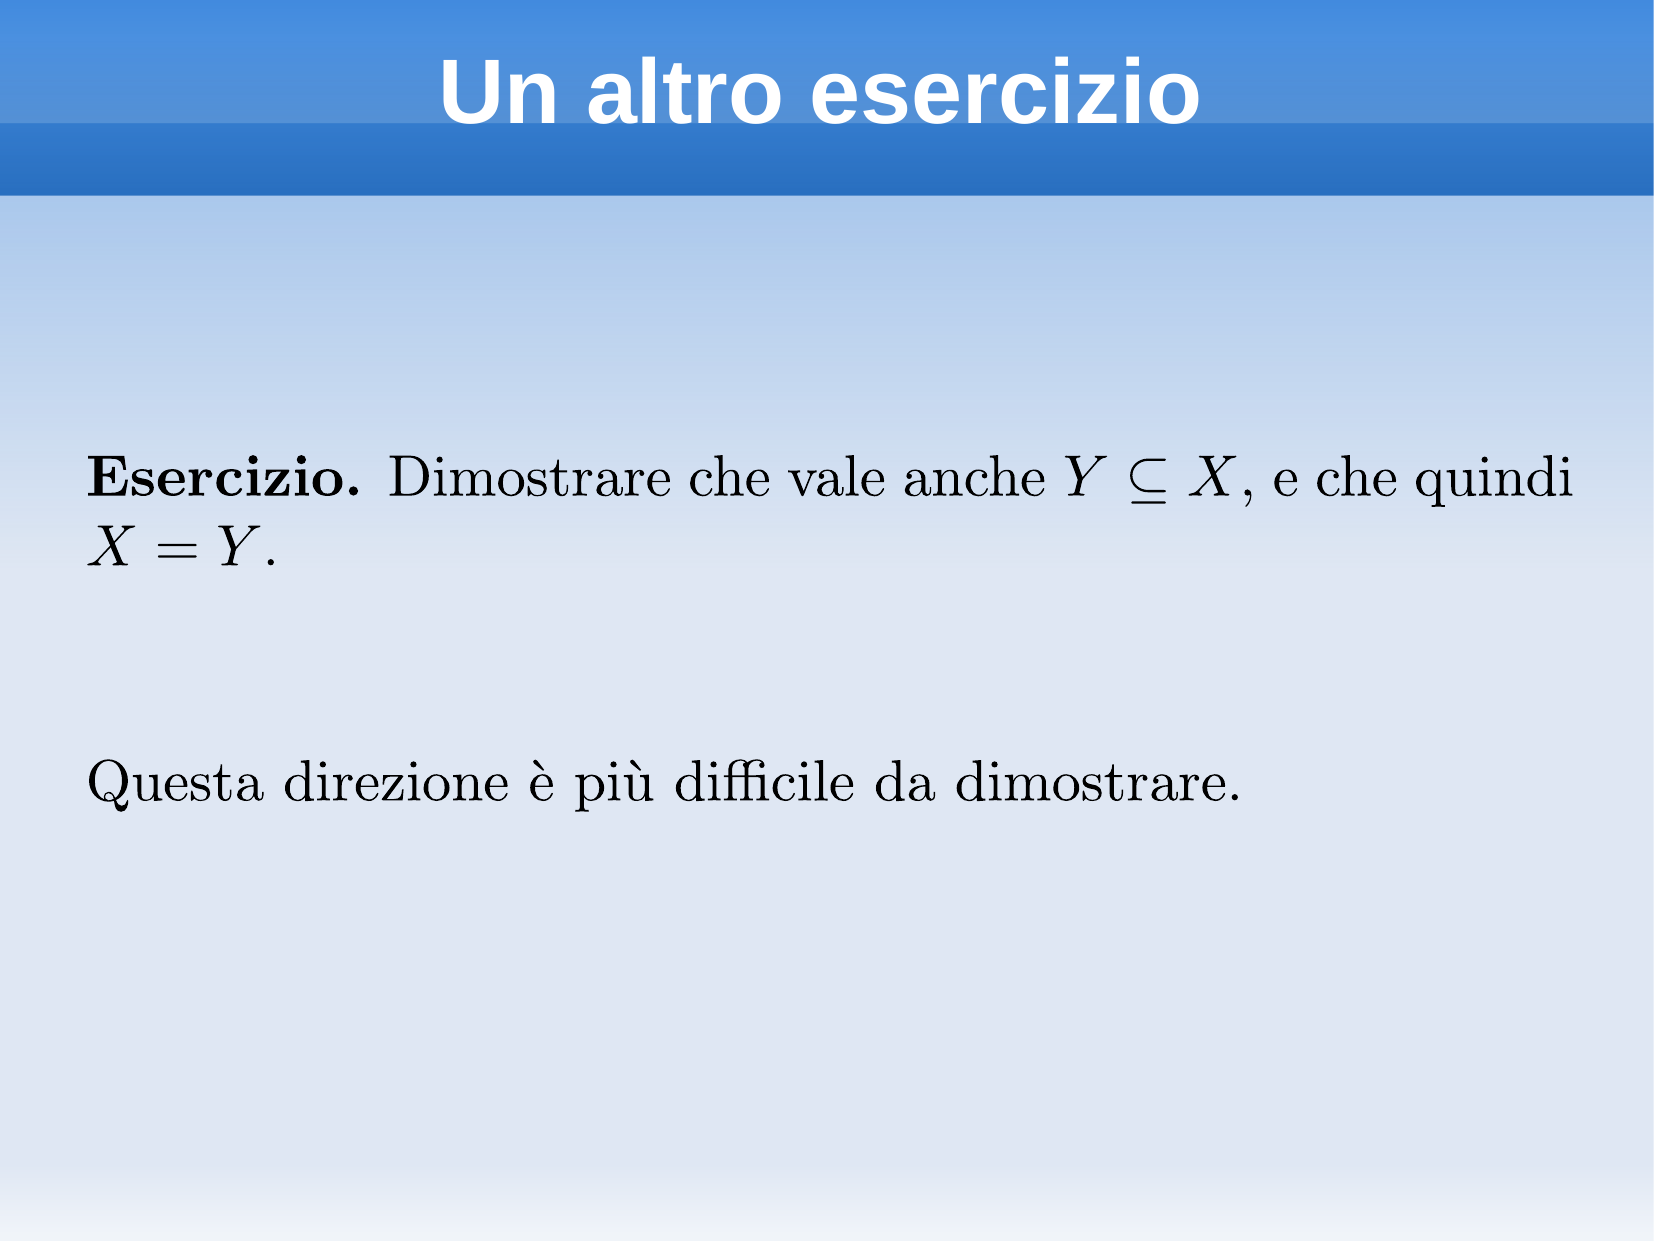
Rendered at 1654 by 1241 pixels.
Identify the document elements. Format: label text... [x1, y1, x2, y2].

text_box [85, 455, 1575, 812]
picture [0, 0, 1654, 1241]
title Un altro esercizio [76, 0, 1565, 196]
